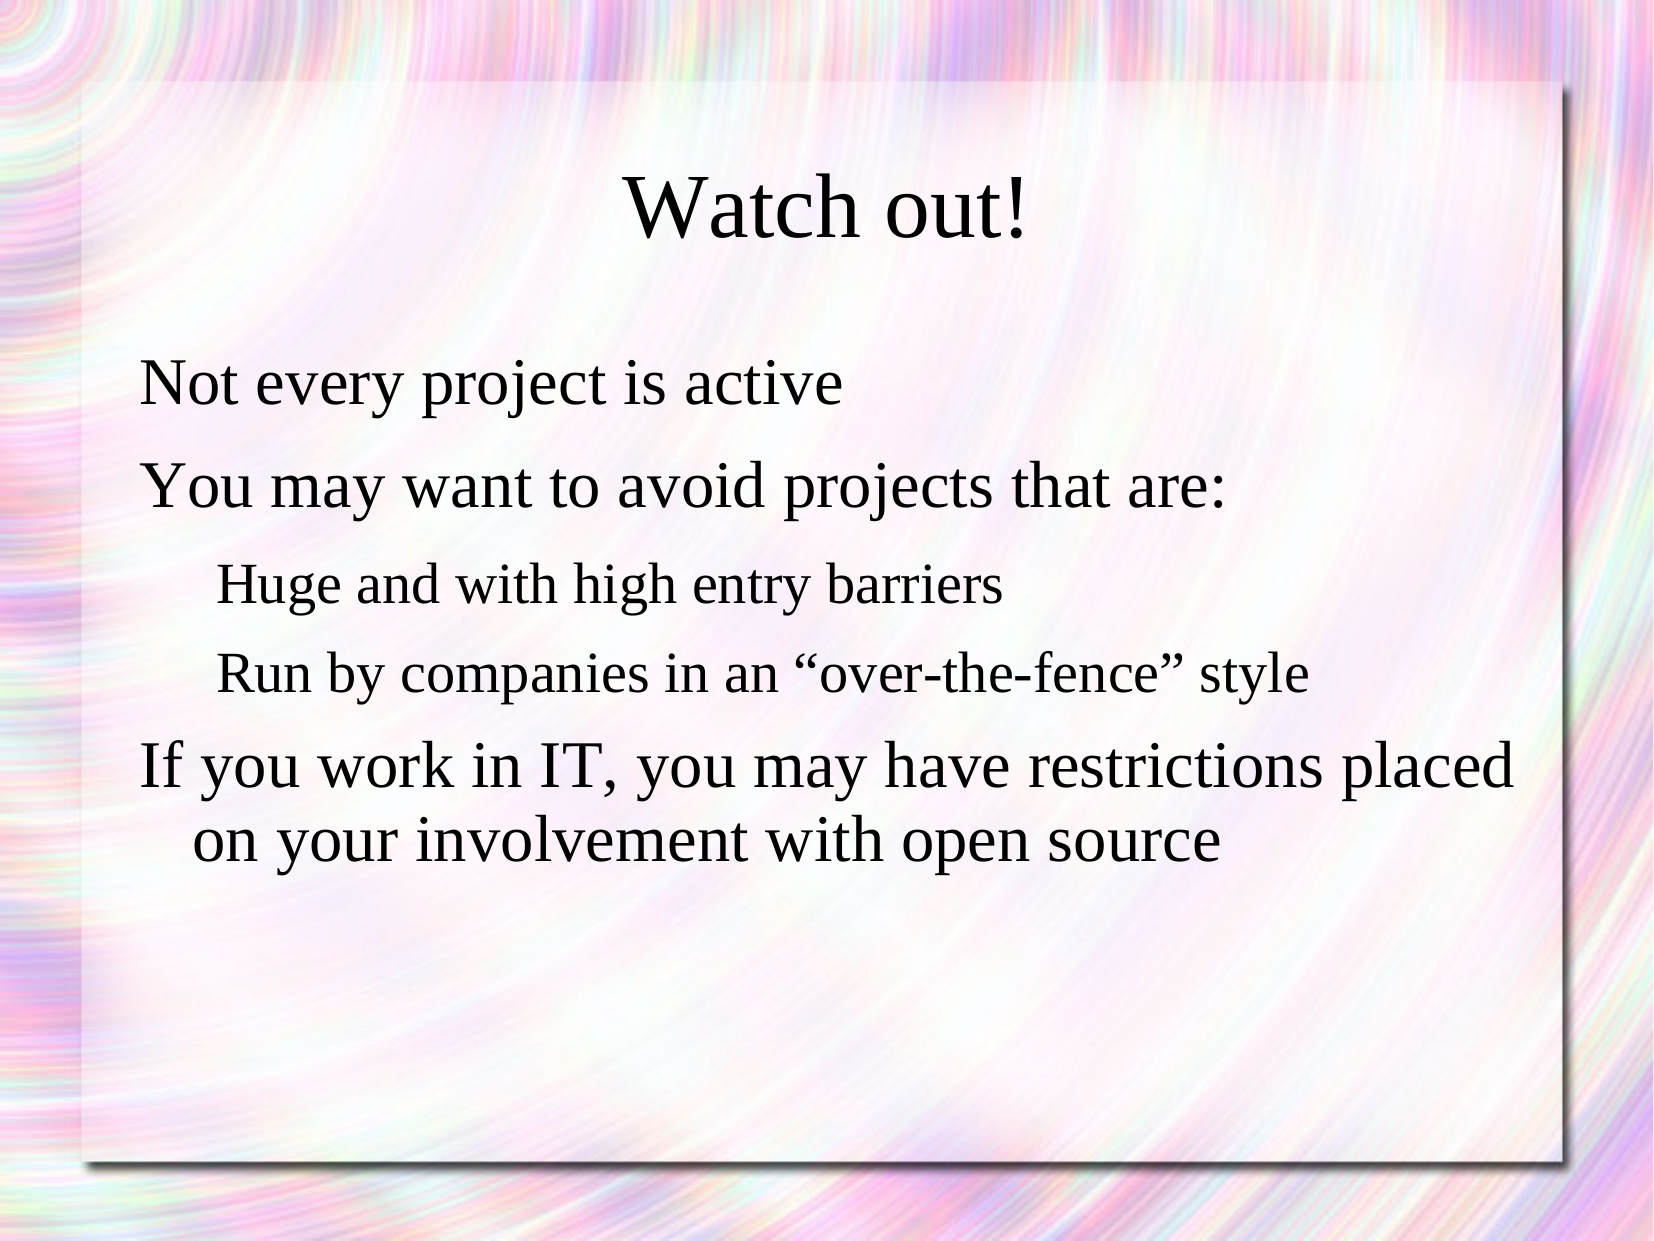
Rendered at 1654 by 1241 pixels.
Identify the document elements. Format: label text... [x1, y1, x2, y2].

picture [0, 0, 1654, 1241]
list Not every project is active You may want to avoid projects that are: Huge and with high entry barriers Run by companies in an “over-the-fence” style If you work in IT, you may have restrictions placed on your involvement with open source [121, 344, 1534, 1164]
title Watch out! [121, 102, 1534, 311]
